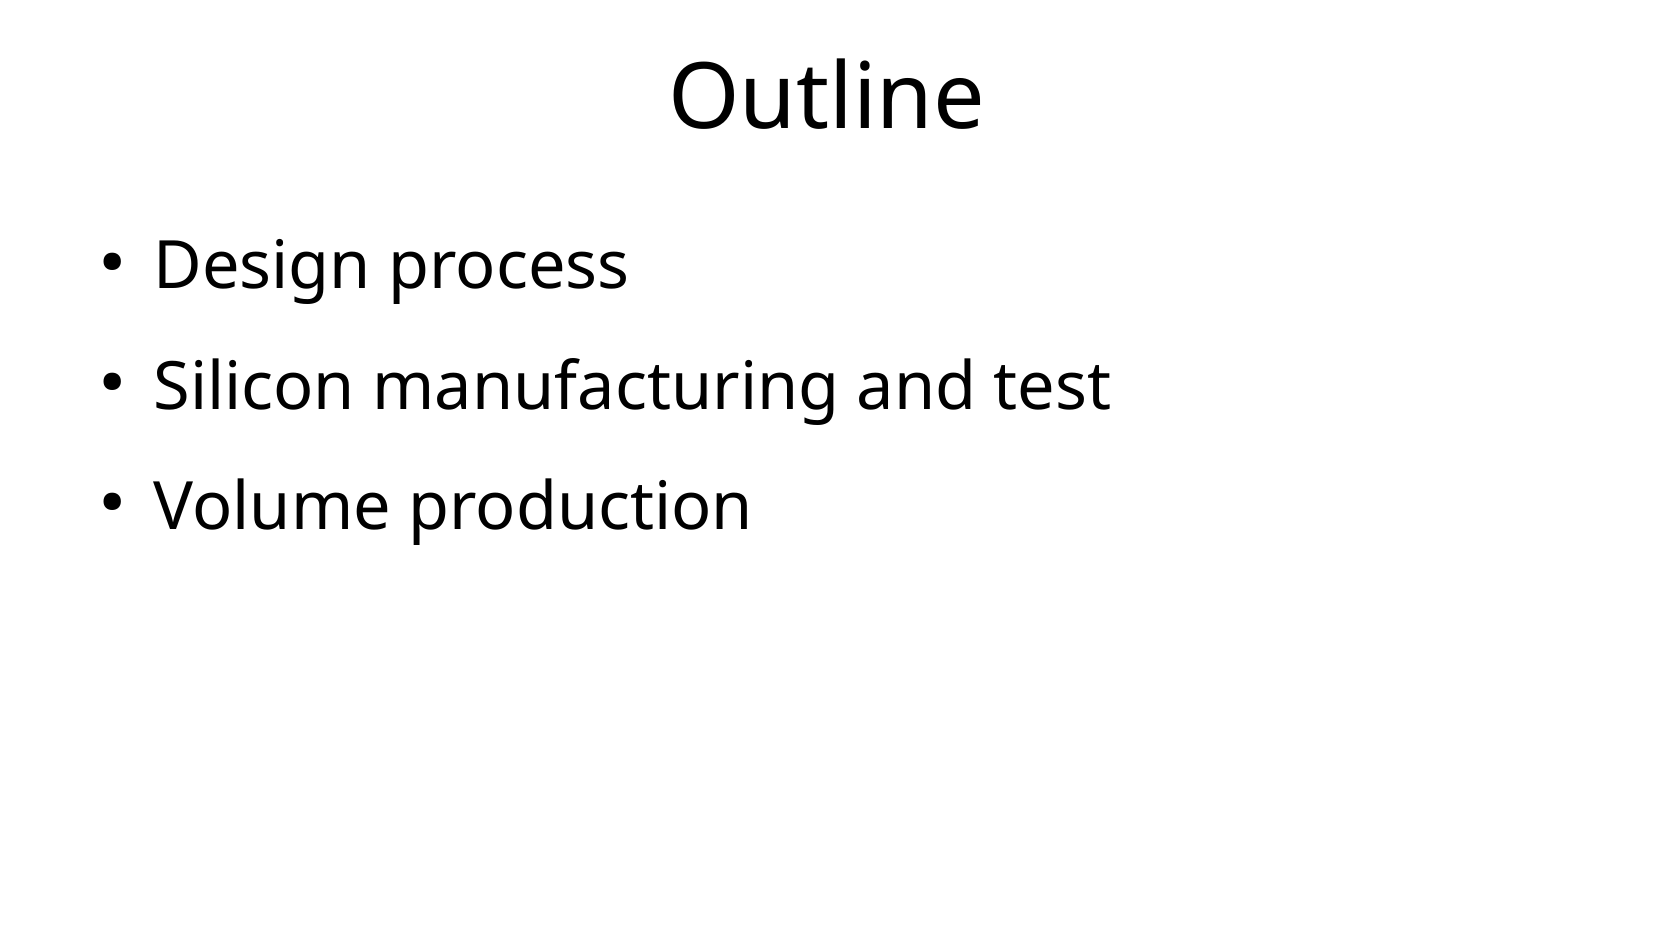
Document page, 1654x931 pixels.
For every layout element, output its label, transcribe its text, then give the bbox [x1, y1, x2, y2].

list Design process Silicon manufacturing and test Volume production [82, 217, 1571, 841]
title Outline [82, 15, 1571, 171]
